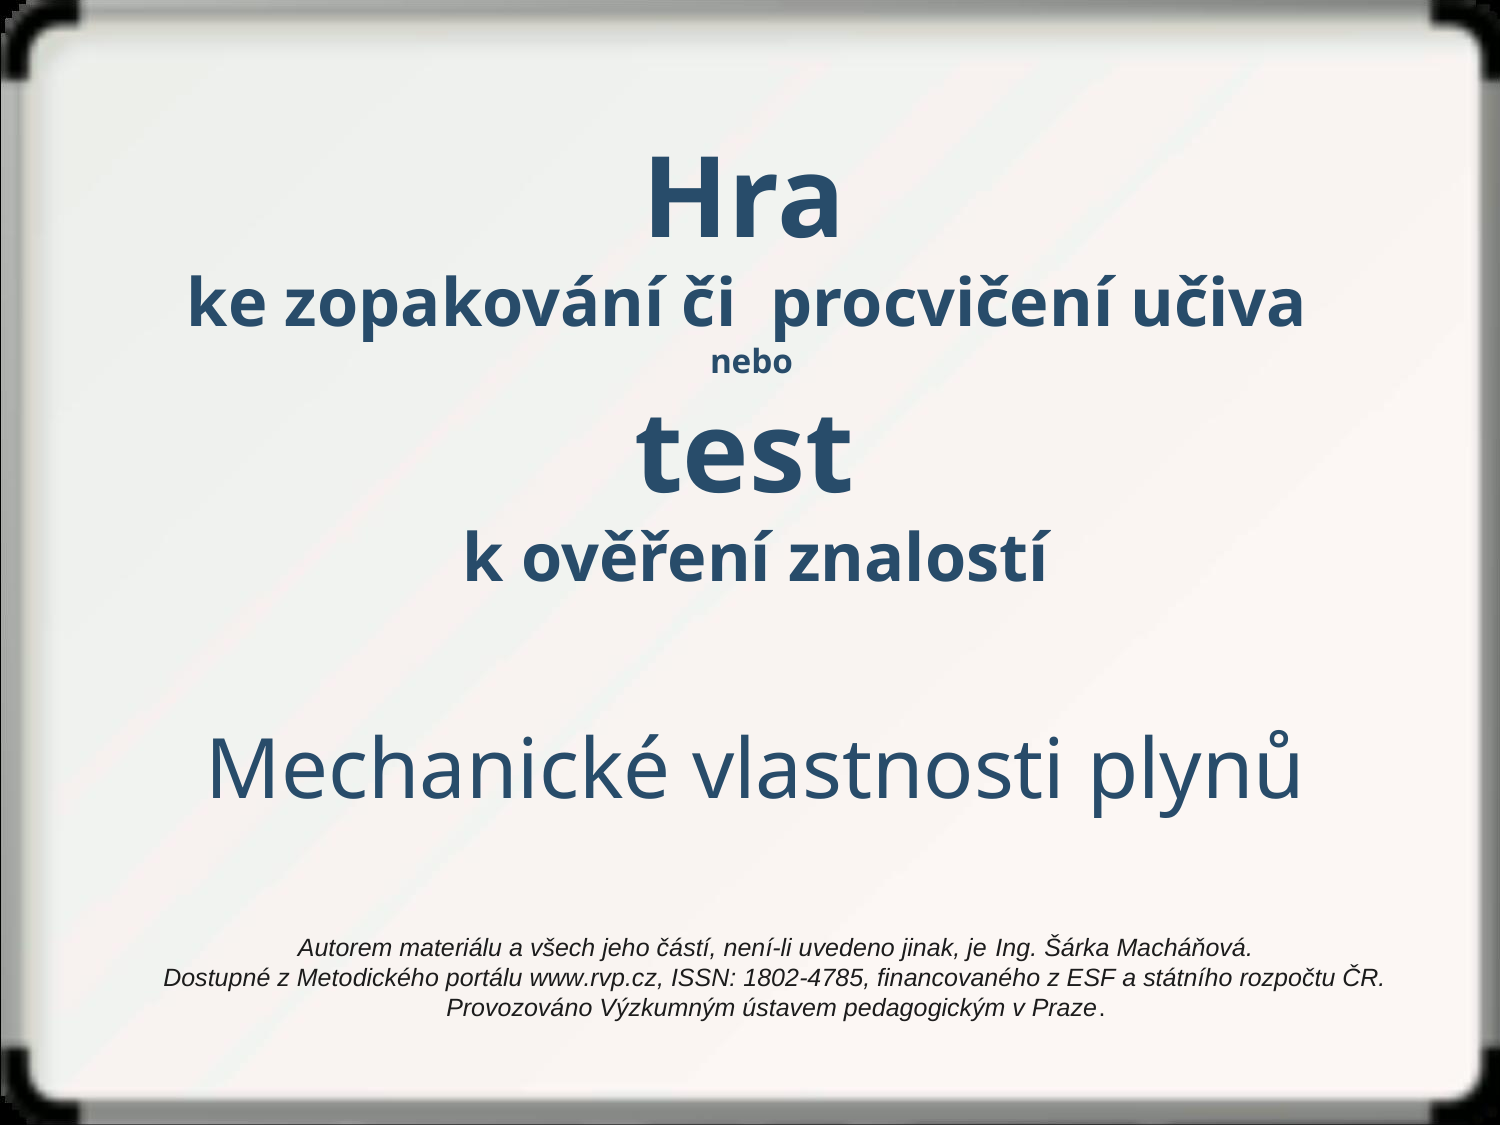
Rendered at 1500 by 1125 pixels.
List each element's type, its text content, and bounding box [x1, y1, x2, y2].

text_box Autorem materiálu a všech jeho částí, není-li uvedeno jinak, je Ing. Šárka Macháňová. Dostupné z Metodického portálu www.rvp.cz, ISSN: 1802-4785, financovaného z ESF a státního rozpočtu ČR. Provozováno Výzkumným ústavem pedagogickým v Praze. [148, 924, 1404, 1030]
picture [0, 0, 1500, 1125]
text_box Mechanické vlastnosti plynů [112, 658, 1400, 872]
title Hra ke zopakování či procvičení učiva nebo test k ověření znalostí [112, 117, 1400, 603]
